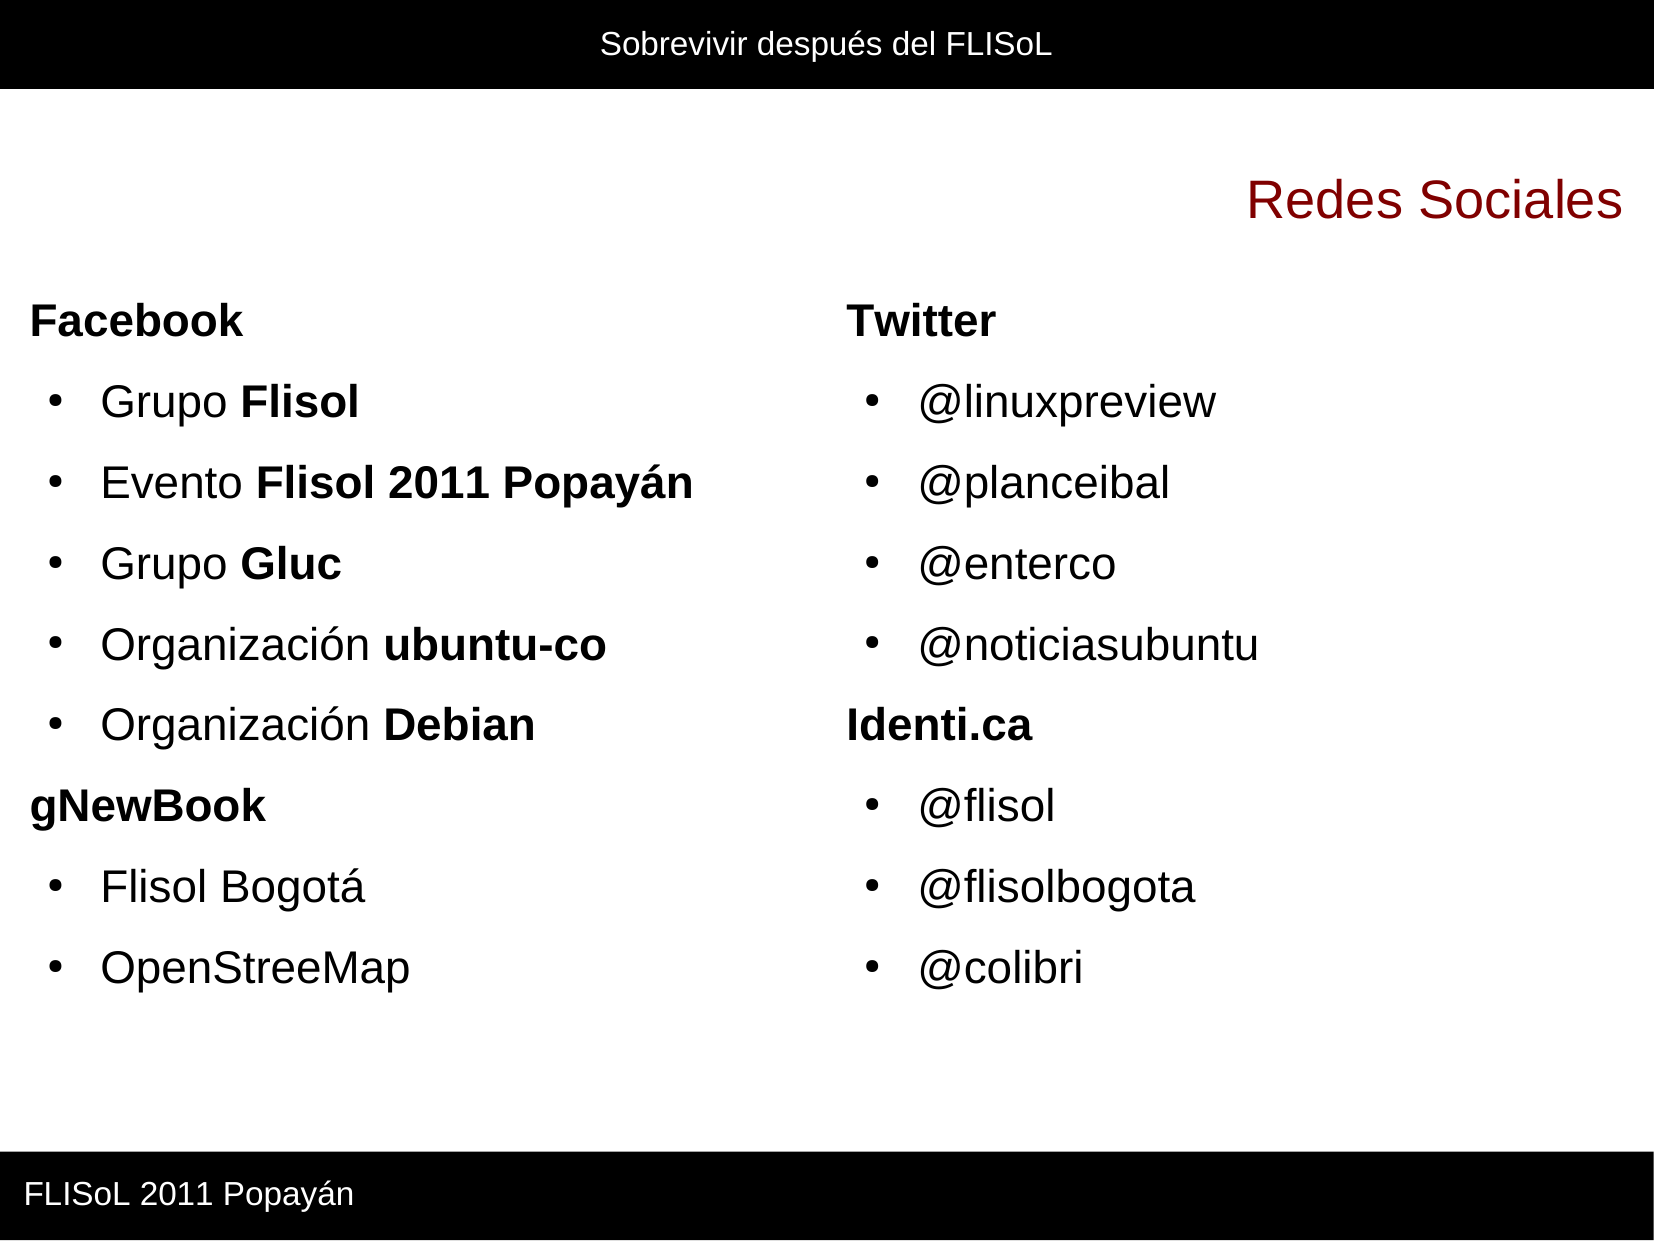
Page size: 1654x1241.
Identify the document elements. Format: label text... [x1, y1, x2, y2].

title Redes Sociales [147, 147, 1625, 252]
list Facebook Grupo Flisol Evento Flisol 2011 Popayán Grupo Gluc Organización ubuntu-co Organización Debian gNewBook Flisol Bogotá OpenStreeMap [29, 295, 808, 1122]
list Twitter @linuxpreview @planceibal @enterco @noticiasubuntu Identi.ca @flisol @flisolbogota @colibri [846, 295, 1625, 1122]
